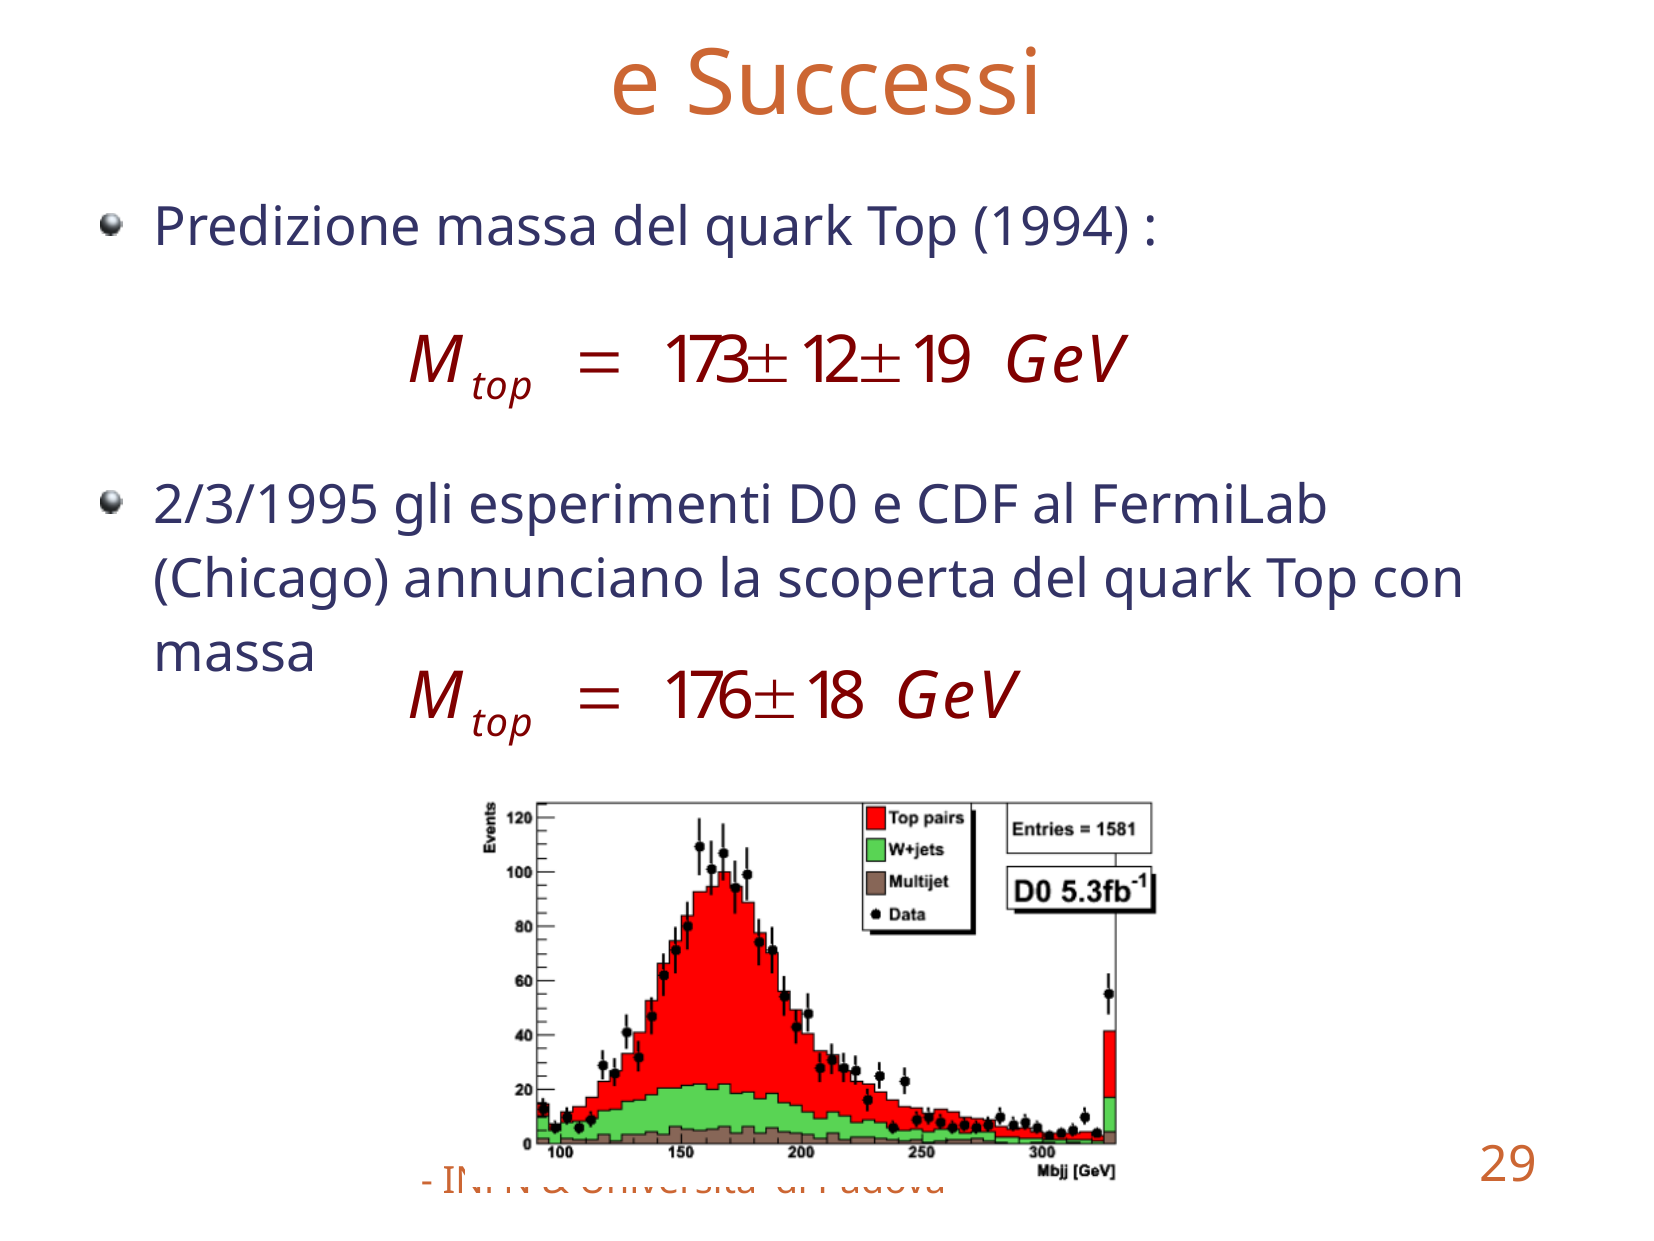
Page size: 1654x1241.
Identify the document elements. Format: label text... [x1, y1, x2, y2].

chart [400, 319, 1132, 423]
title e Successi [41, 8, 1613, 151]
picture [465, 760, 1188, 1187]
chart [400, 656, 1024, 760]
list 2/3/1995 gli esperimenti D0 e CDF al FermiLab (Chicago) annunciano la scoperta del quark Top con massa [82, 465, 1571, 633]
list Predizione massa del quark Top (1994) : [82, 187, 1571, 301]
